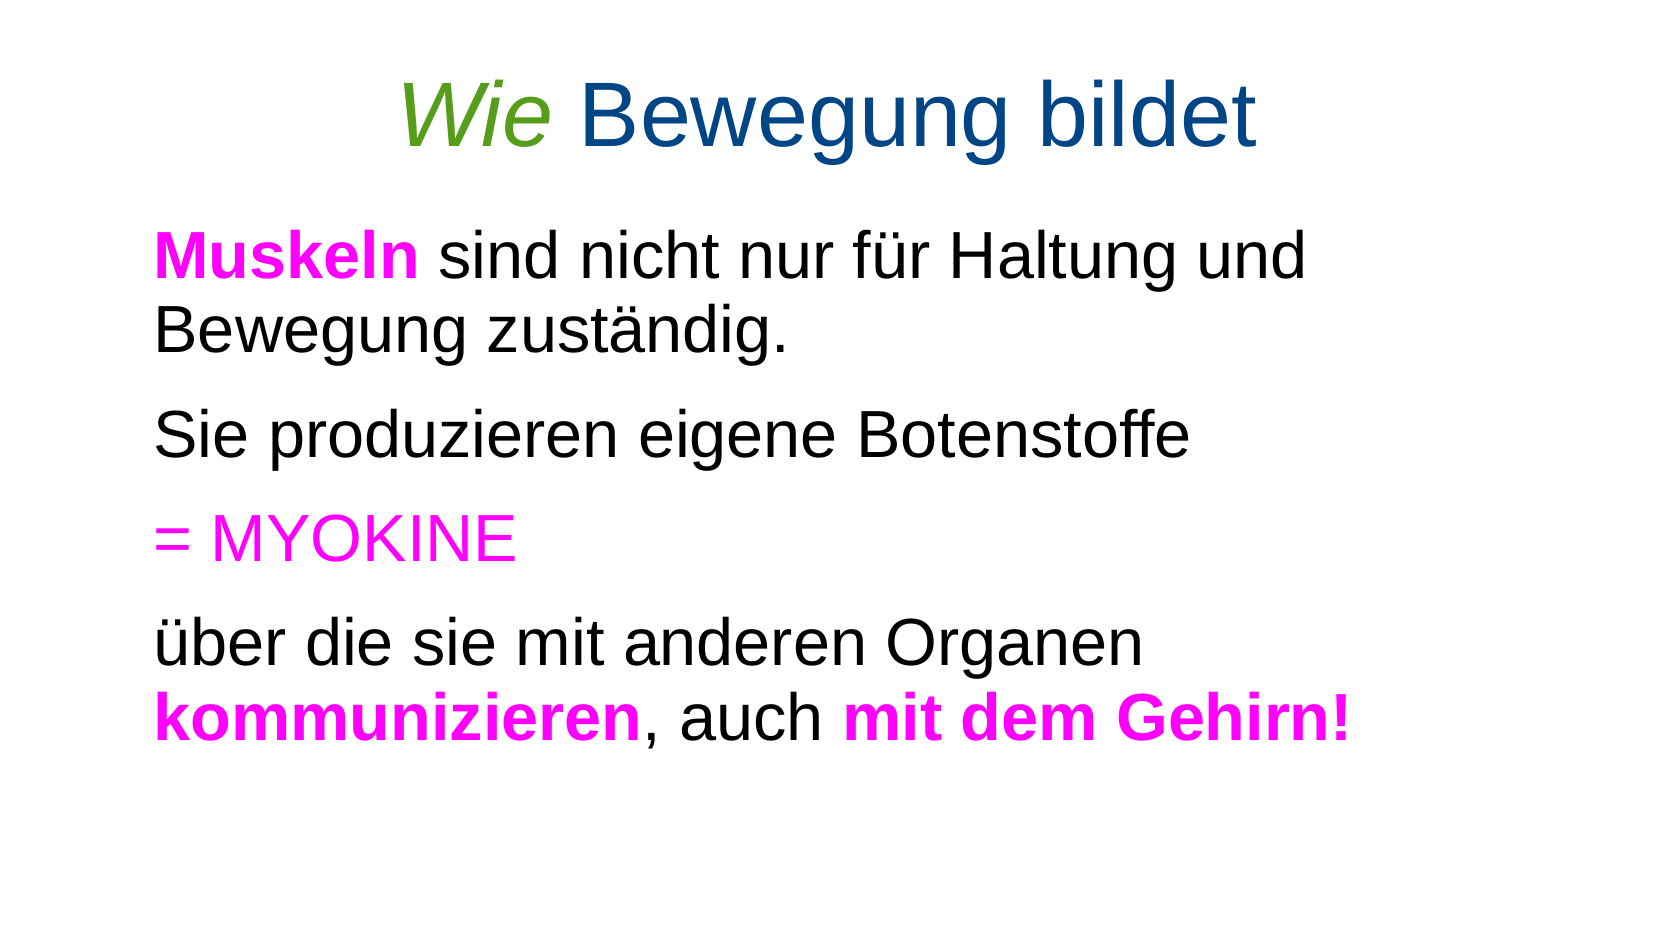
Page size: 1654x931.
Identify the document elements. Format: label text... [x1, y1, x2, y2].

title Wie Bewegung bildet [82, 37, 1571, 193]
list Muskeln sind nicht nur für Haltung und Bewegung zuständig. Sie produzieren eigene Botenstoffe = MYOKINE über die sie mit anderen Organen kommunizieren, auch mit dem Gehirn! [82, 217, 1571, 758]
